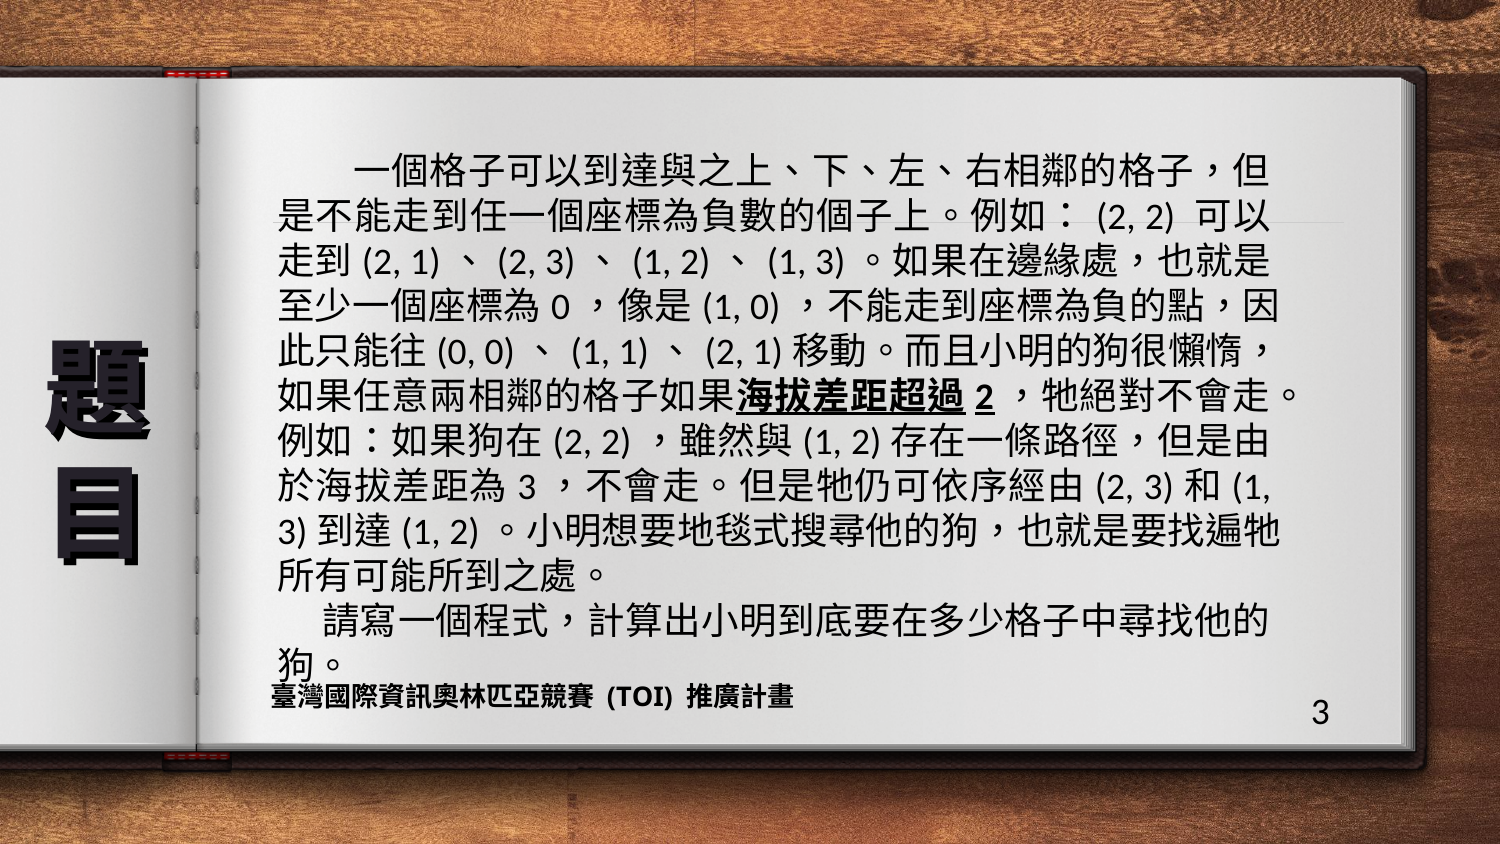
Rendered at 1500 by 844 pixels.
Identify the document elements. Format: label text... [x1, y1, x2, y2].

text_box 一個格子可以到達與之上、下、左、右相鄰的格子，但是不能走到任一個座標為負數的個子上。例如：(2, 2) 可以走到(2, 1)、(2, 3)、(1, 2)、(1, 3)。如果在邊緣處，也就是至少一個座標為0，像是(1, 0)，不能走到座標為負的點，因此只能往(0, 0)、(1, 1)、(2, 1)移動。而且小明的狗很懶惰，如果任意兩相鄰的格子如果海拔差距超過2，牠絕對不會走。例如：如果狗在(2, 2)，雖然與(1, 2)存在一條路徑，但是由於海拔差距為3，不會走。但是牠仍可依序經由(2, 3)和(1, 3)到達(1, 2)。小明想要地毯式搜尋他的狗，也就是要找遍牠所有可能所到之處。 請寫一個程式，計算出小明到底要在多少格子中尋找他的狗。 [262, 140, 1296, 785]
text_box 3 [1296, 672, 1386, 737]
title 題 目 [28, 306, 210, 552]
